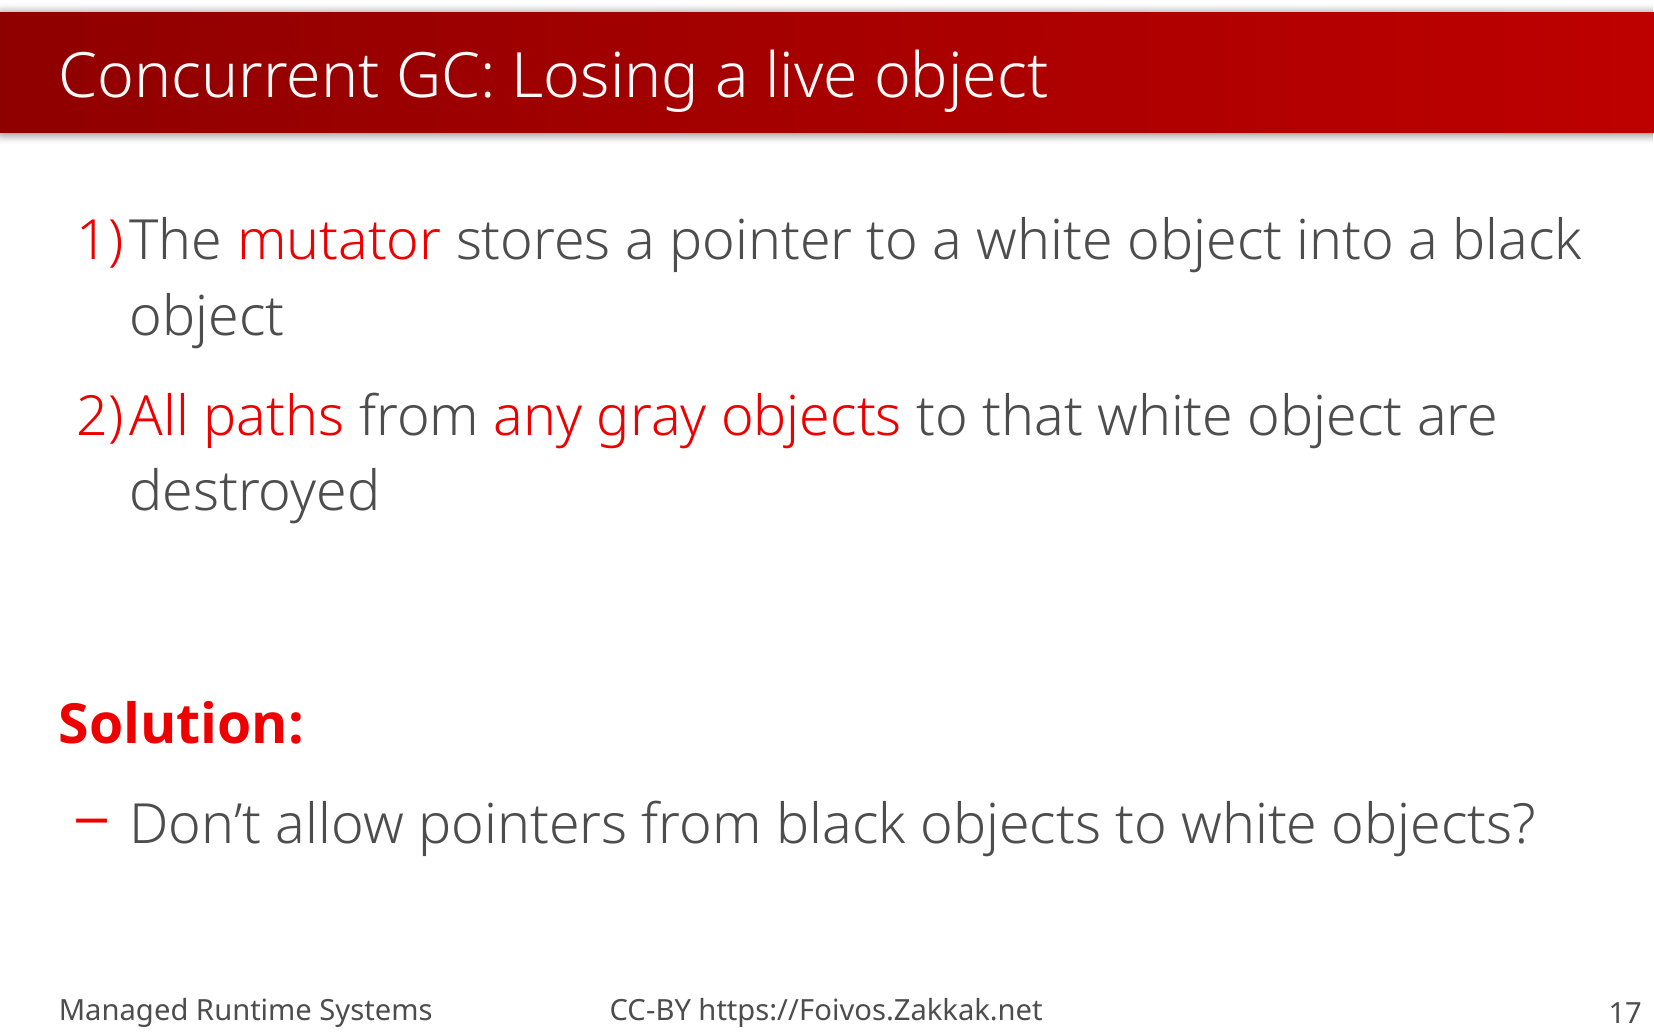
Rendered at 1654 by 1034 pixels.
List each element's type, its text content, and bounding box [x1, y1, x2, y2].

list The mutator stores a pointer to a white object into a black object All paths from any gray objects to that white object are destroyed [58, 177, 1594, 551]
title Concurrent GC: Losing a live object [58, 7, 1329, 139]
list Solution: Don’t allow pointers from black objects to white objects? [58, 585, 1594, 959]
